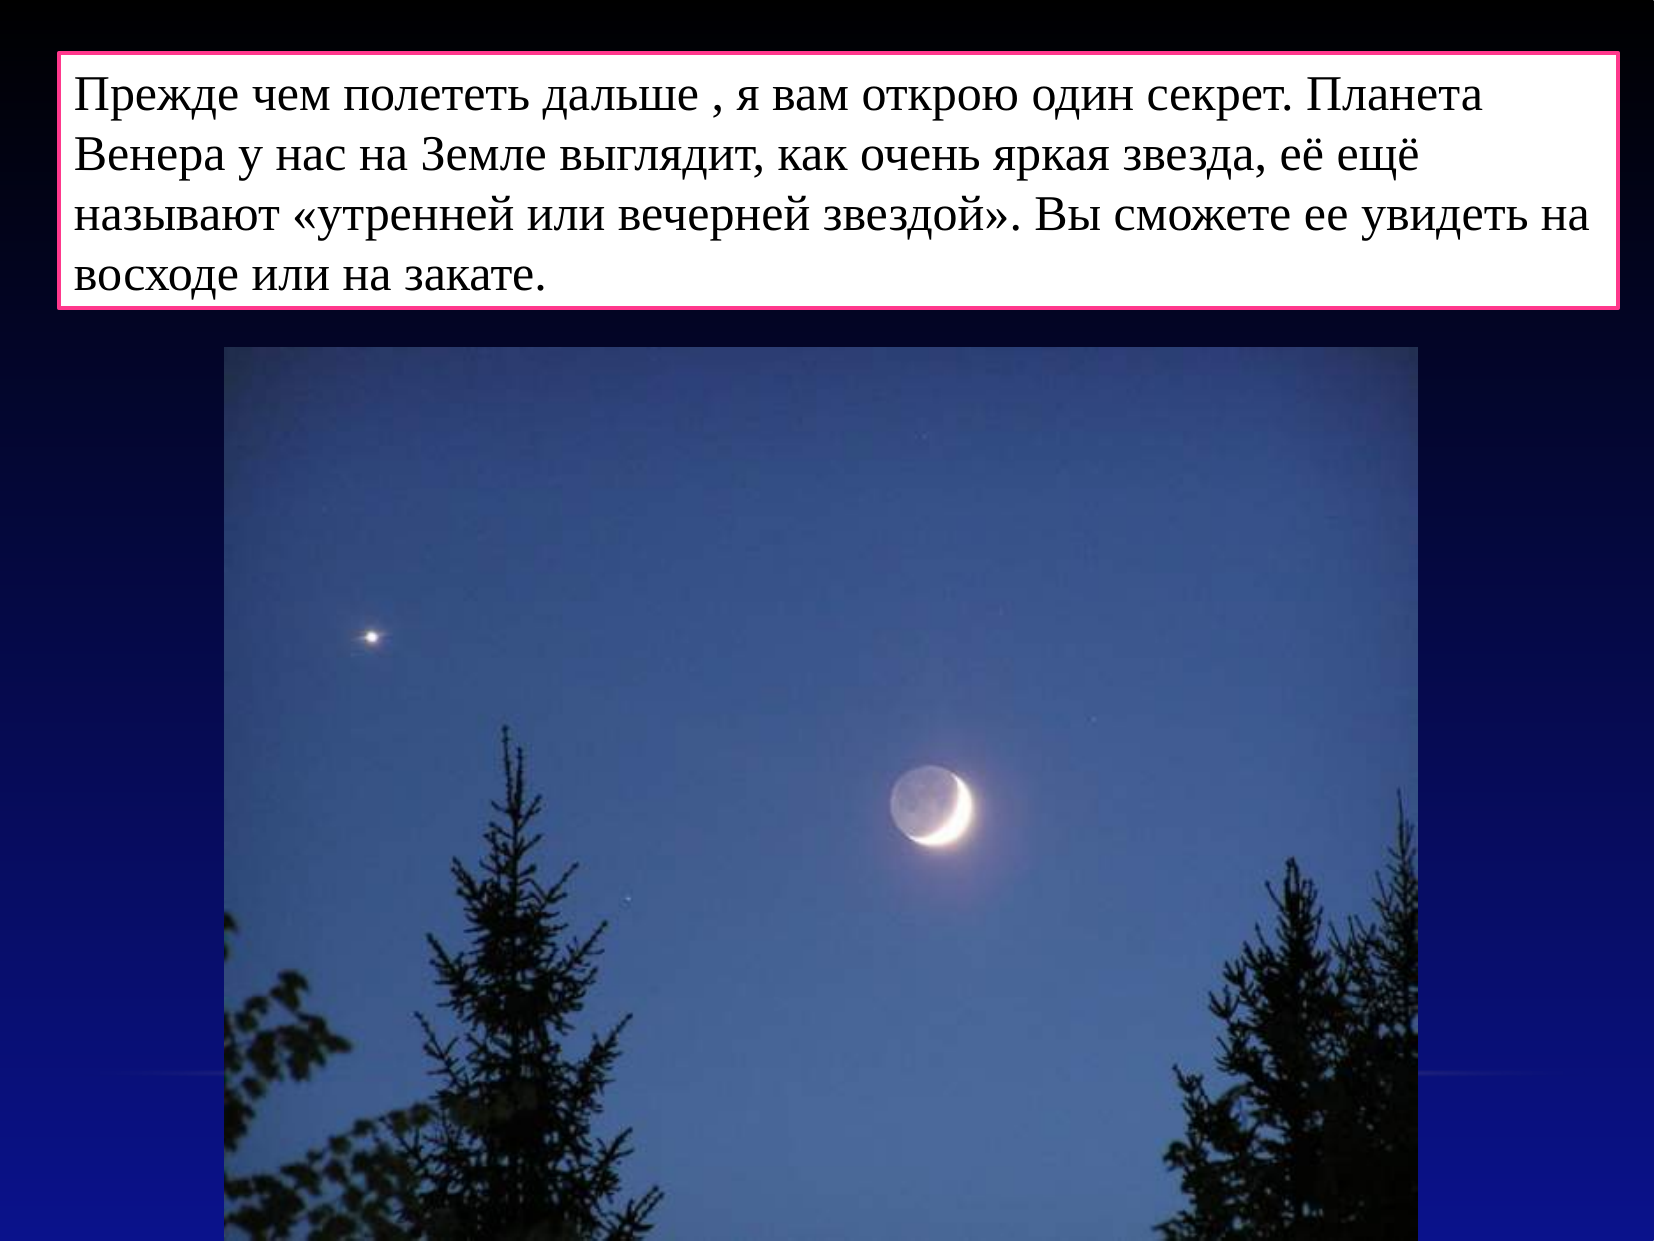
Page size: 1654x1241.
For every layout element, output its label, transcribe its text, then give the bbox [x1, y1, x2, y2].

picture [224, 347, 1418, 1241]
text_box Прежде чем полететь дальше , я вам открою один секрет. Планета Венера у нас на Земле выглядит, как очень яркая звезда, её ещё называют «утренней или вечерней звездой». Вы сможете ее увидеть на восходе или на закате. [59, 53, 1618, 308]
